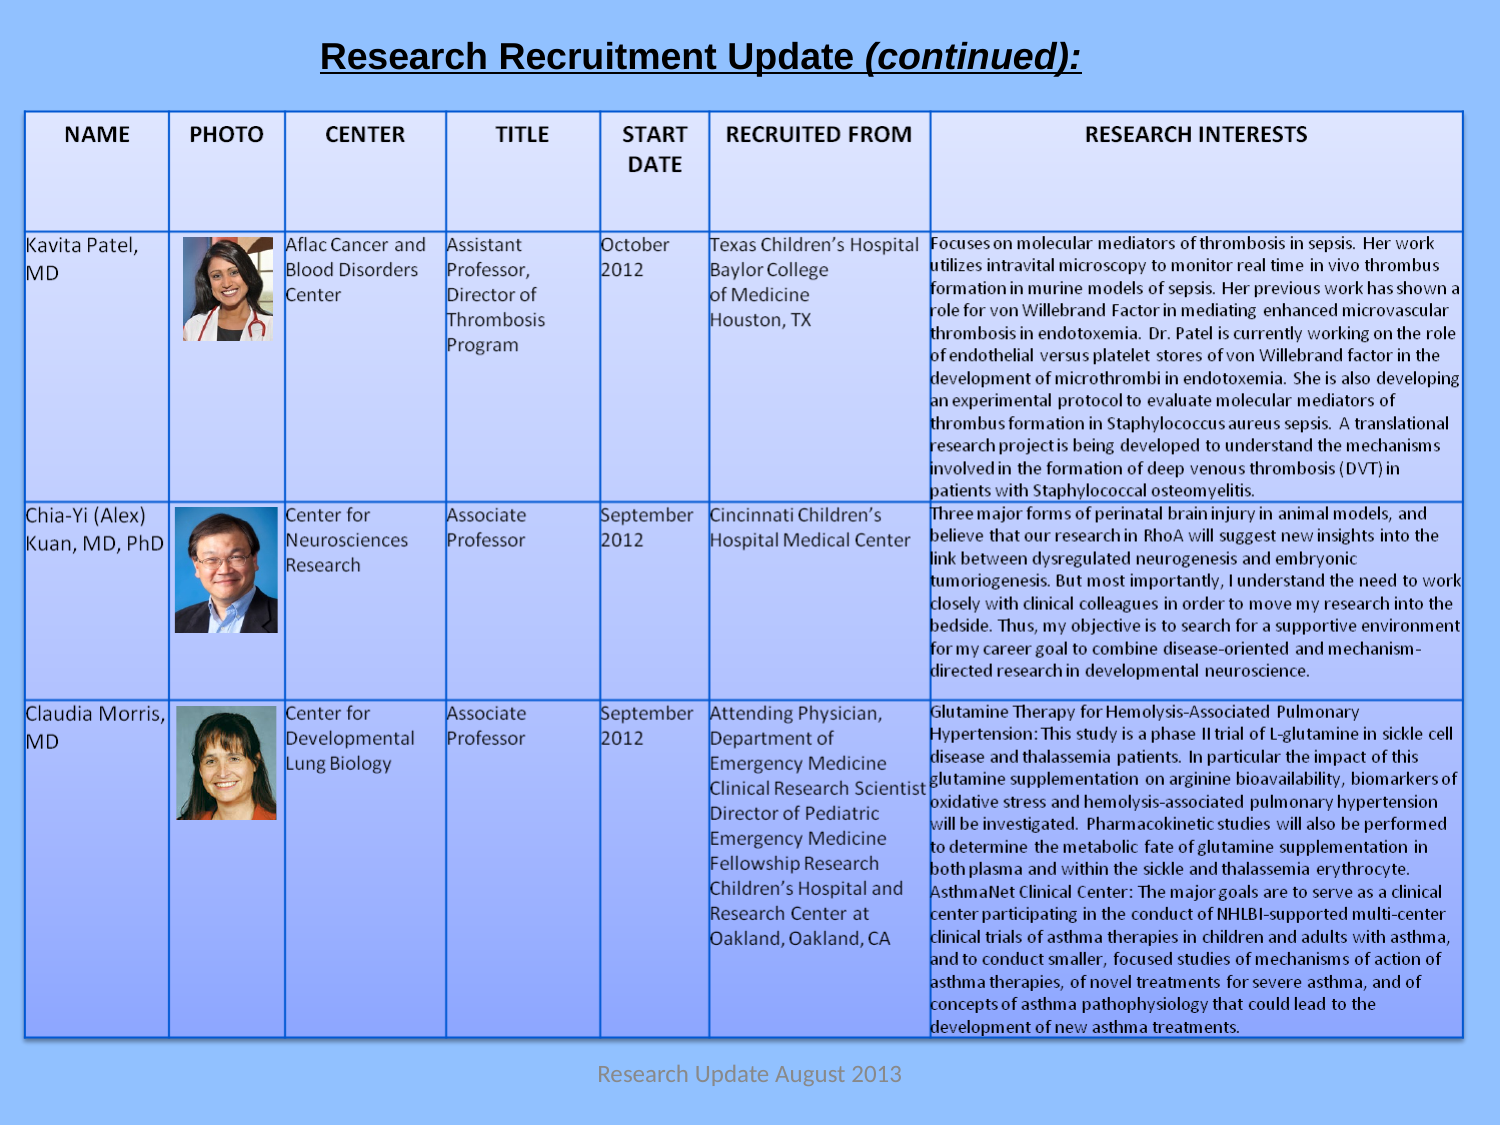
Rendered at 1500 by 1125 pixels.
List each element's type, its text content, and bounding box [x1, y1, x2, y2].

picture [10, 100, 1478, 1051]
text_box Research Update August 2013 [512, 1042, 988, 1103]
text_box Research Recruitment Update (continued): [0, 24, 1413, 113]
